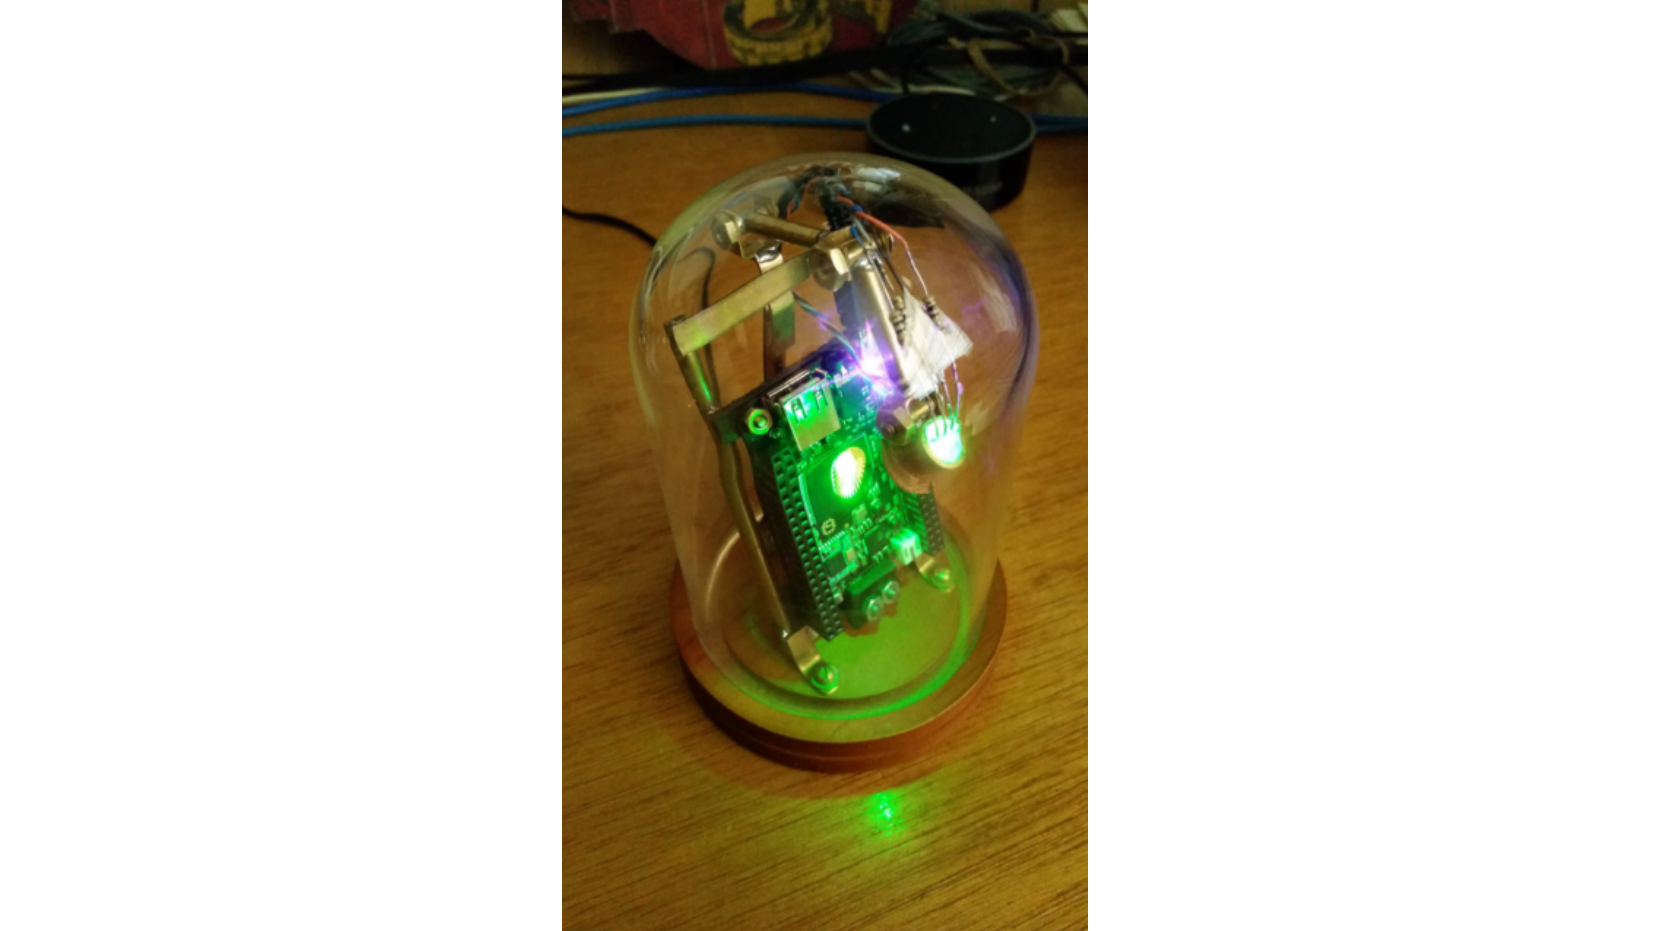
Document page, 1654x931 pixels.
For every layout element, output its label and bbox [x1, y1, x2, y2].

picture [562, 0, 1088, 931]
